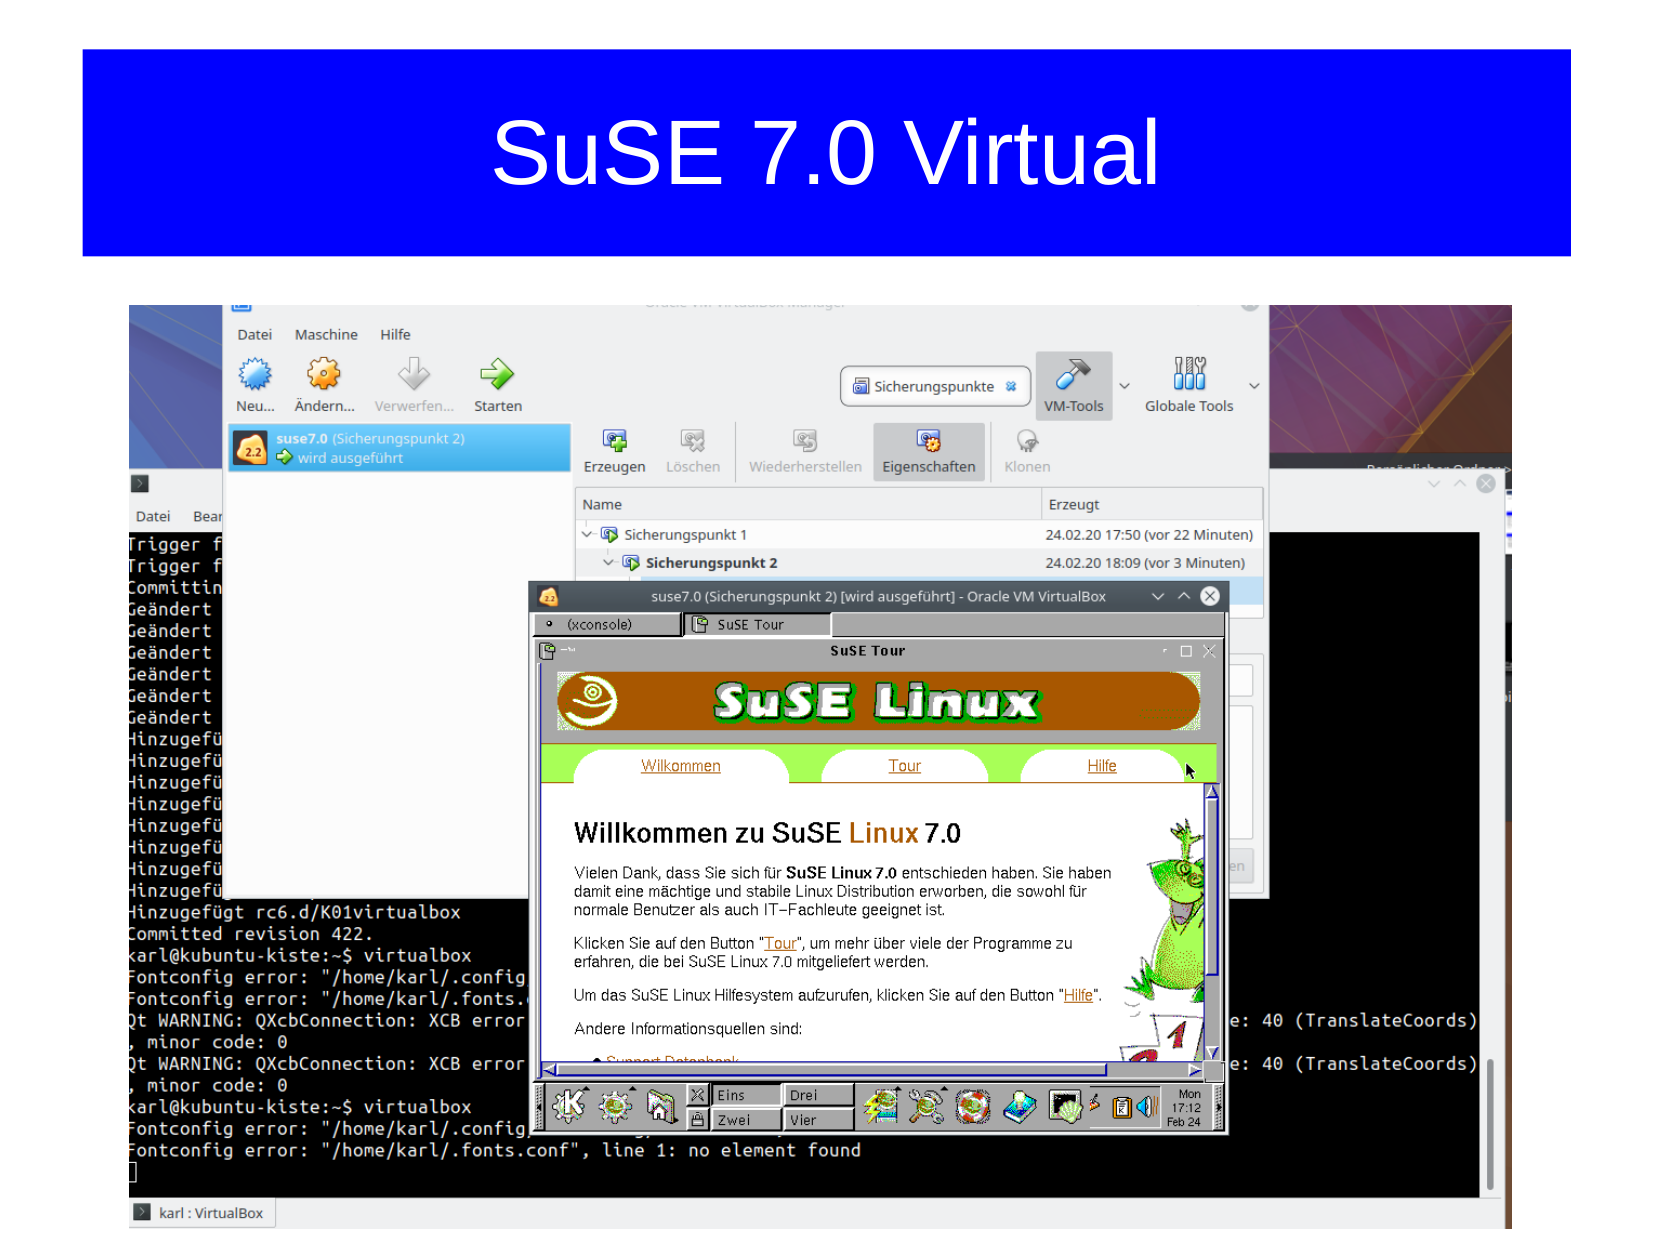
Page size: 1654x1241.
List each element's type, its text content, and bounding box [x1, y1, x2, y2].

title SuSE 7.0 Virtual [82, 49, 1571, 257]
picture [129, 305, 1512, 1229]
